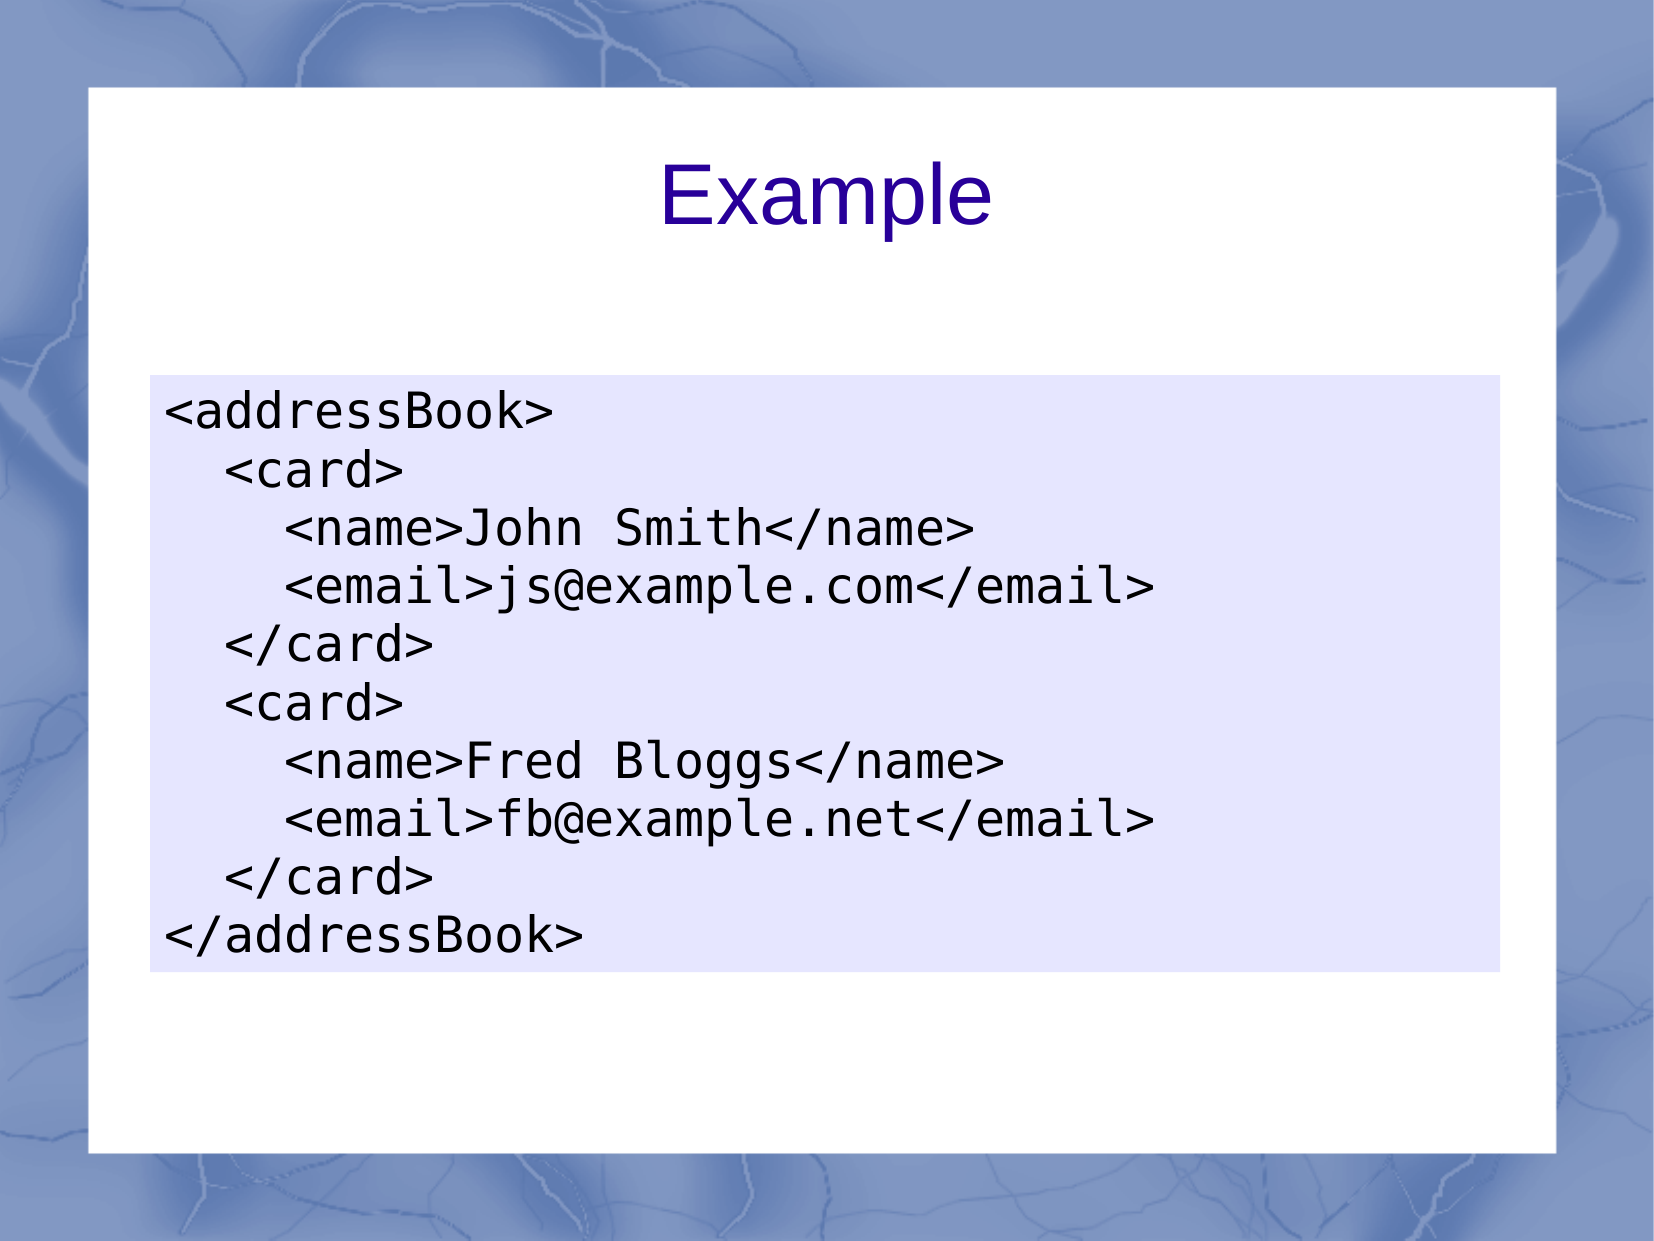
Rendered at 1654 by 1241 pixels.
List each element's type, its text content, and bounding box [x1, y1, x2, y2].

title Example [118, 90, 1536, 298]
text_box <addressBook> <card> <name>John Smith</name> <email>js@example.com</email> </card> <card> <name>Fred Bloggs</name> <email>fb@example.net</email> </card> </addressBook> [150, 375, 1501, 973]
picture [0, 0, 1654, 1241]
